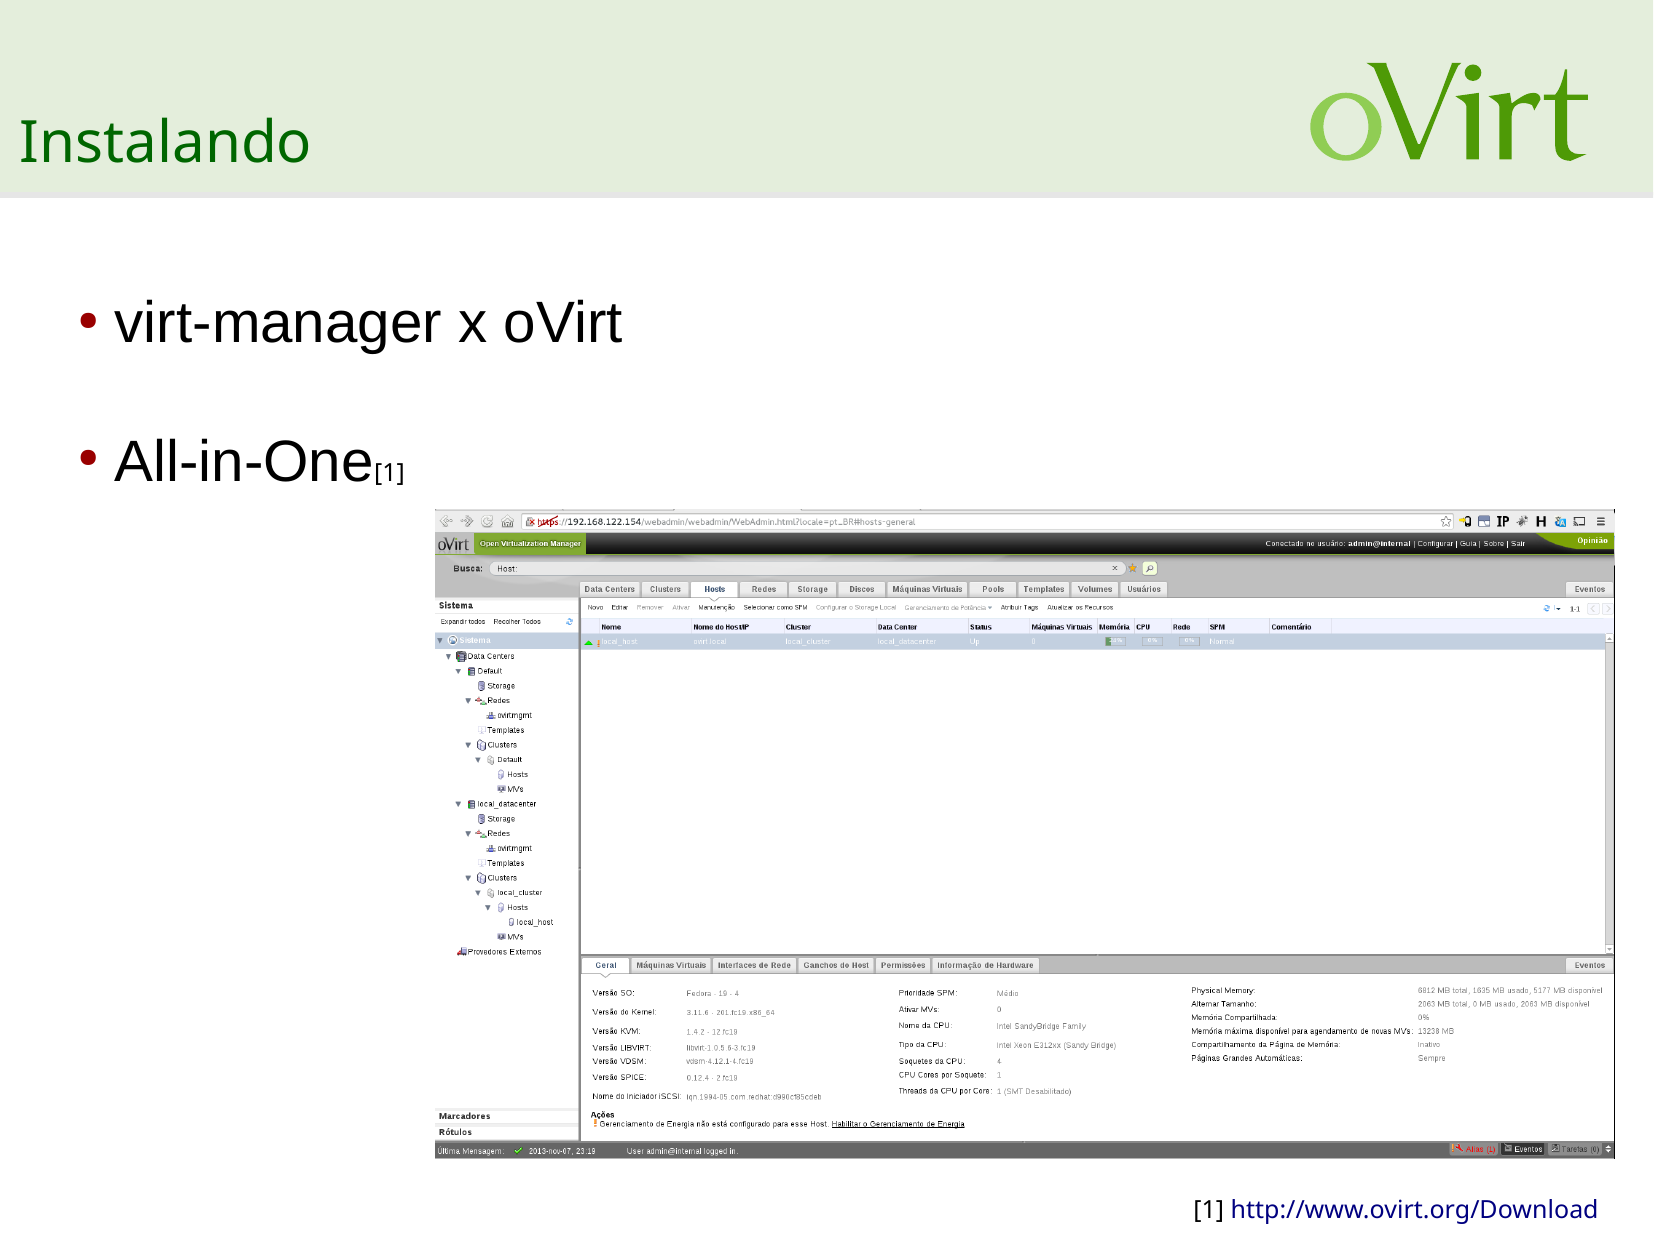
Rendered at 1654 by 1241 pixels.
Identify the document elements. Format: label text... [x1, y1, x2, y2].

picture [435, 509, 1615, 1159]
text_box [1] http://www.ovirt.org/Download [1178, 1184, 1642, 1229]
text_box Instalando [5, 93, 340, 176]
text_box virt-manager x oVirt All-in-One[1] [63, 281, 1604, 717]
